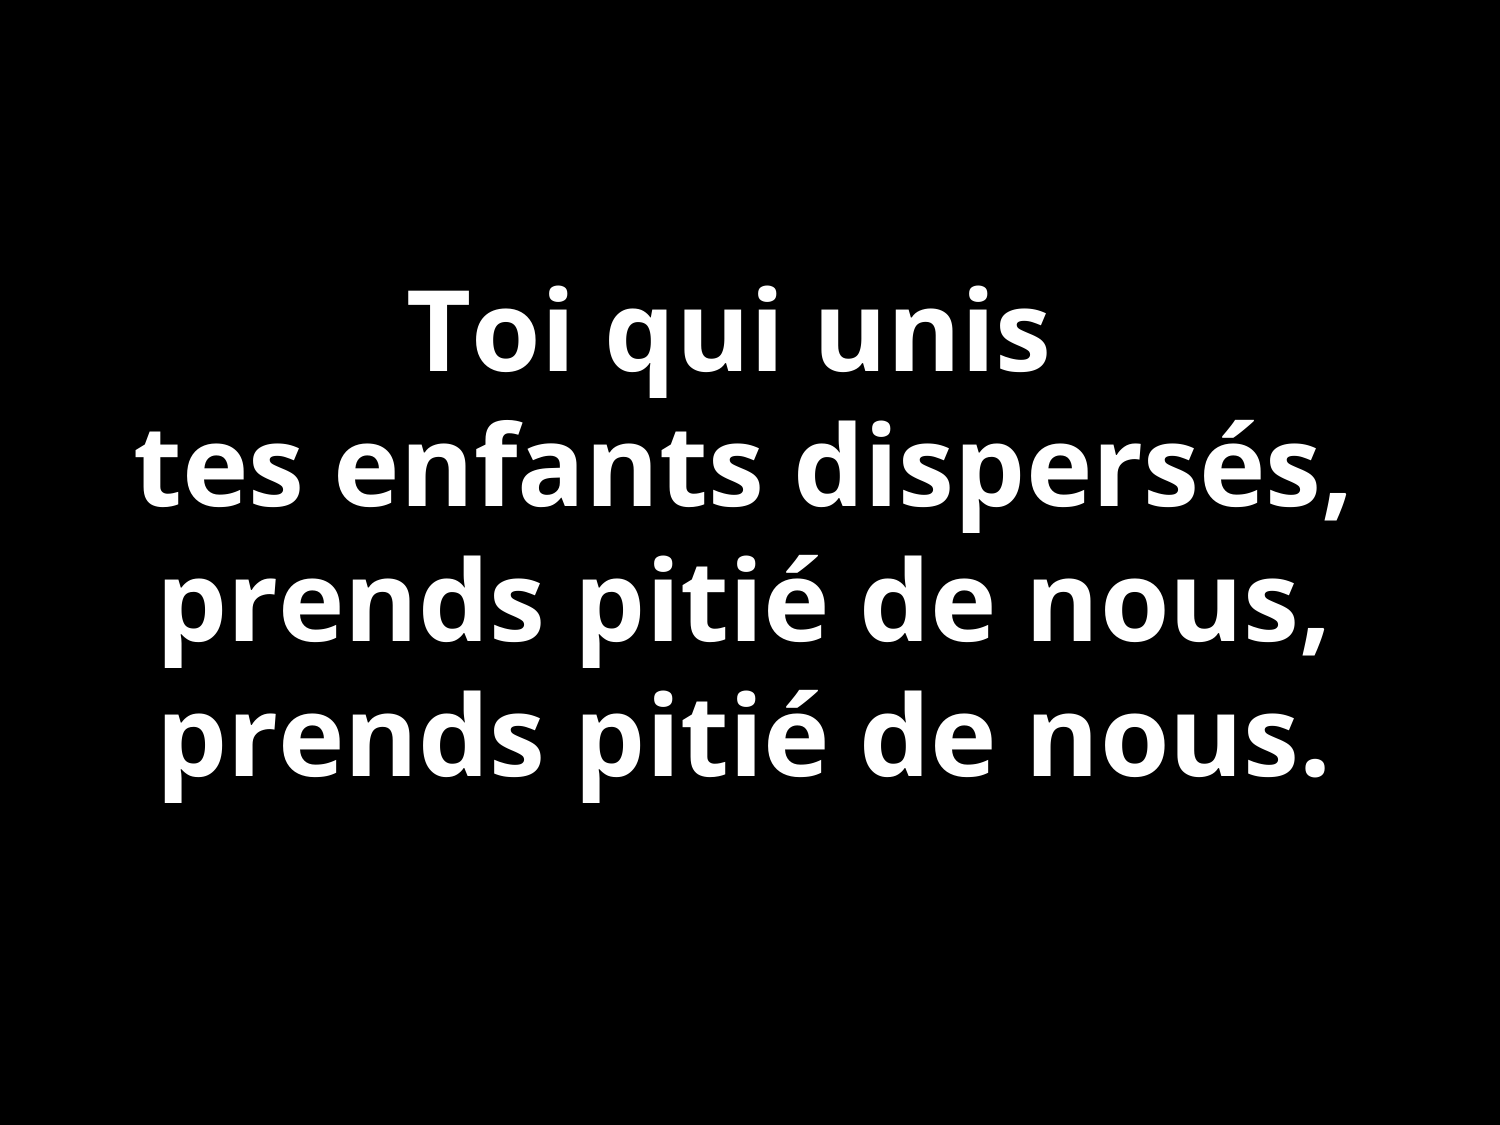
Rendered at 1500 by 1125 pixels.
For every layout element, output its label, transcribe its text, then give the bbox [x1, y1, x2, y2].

text_box Toi qui unis tes enfants dispersés, prends pitié de nous, prends pitié de nous. [29, 18, 1459, 544]
